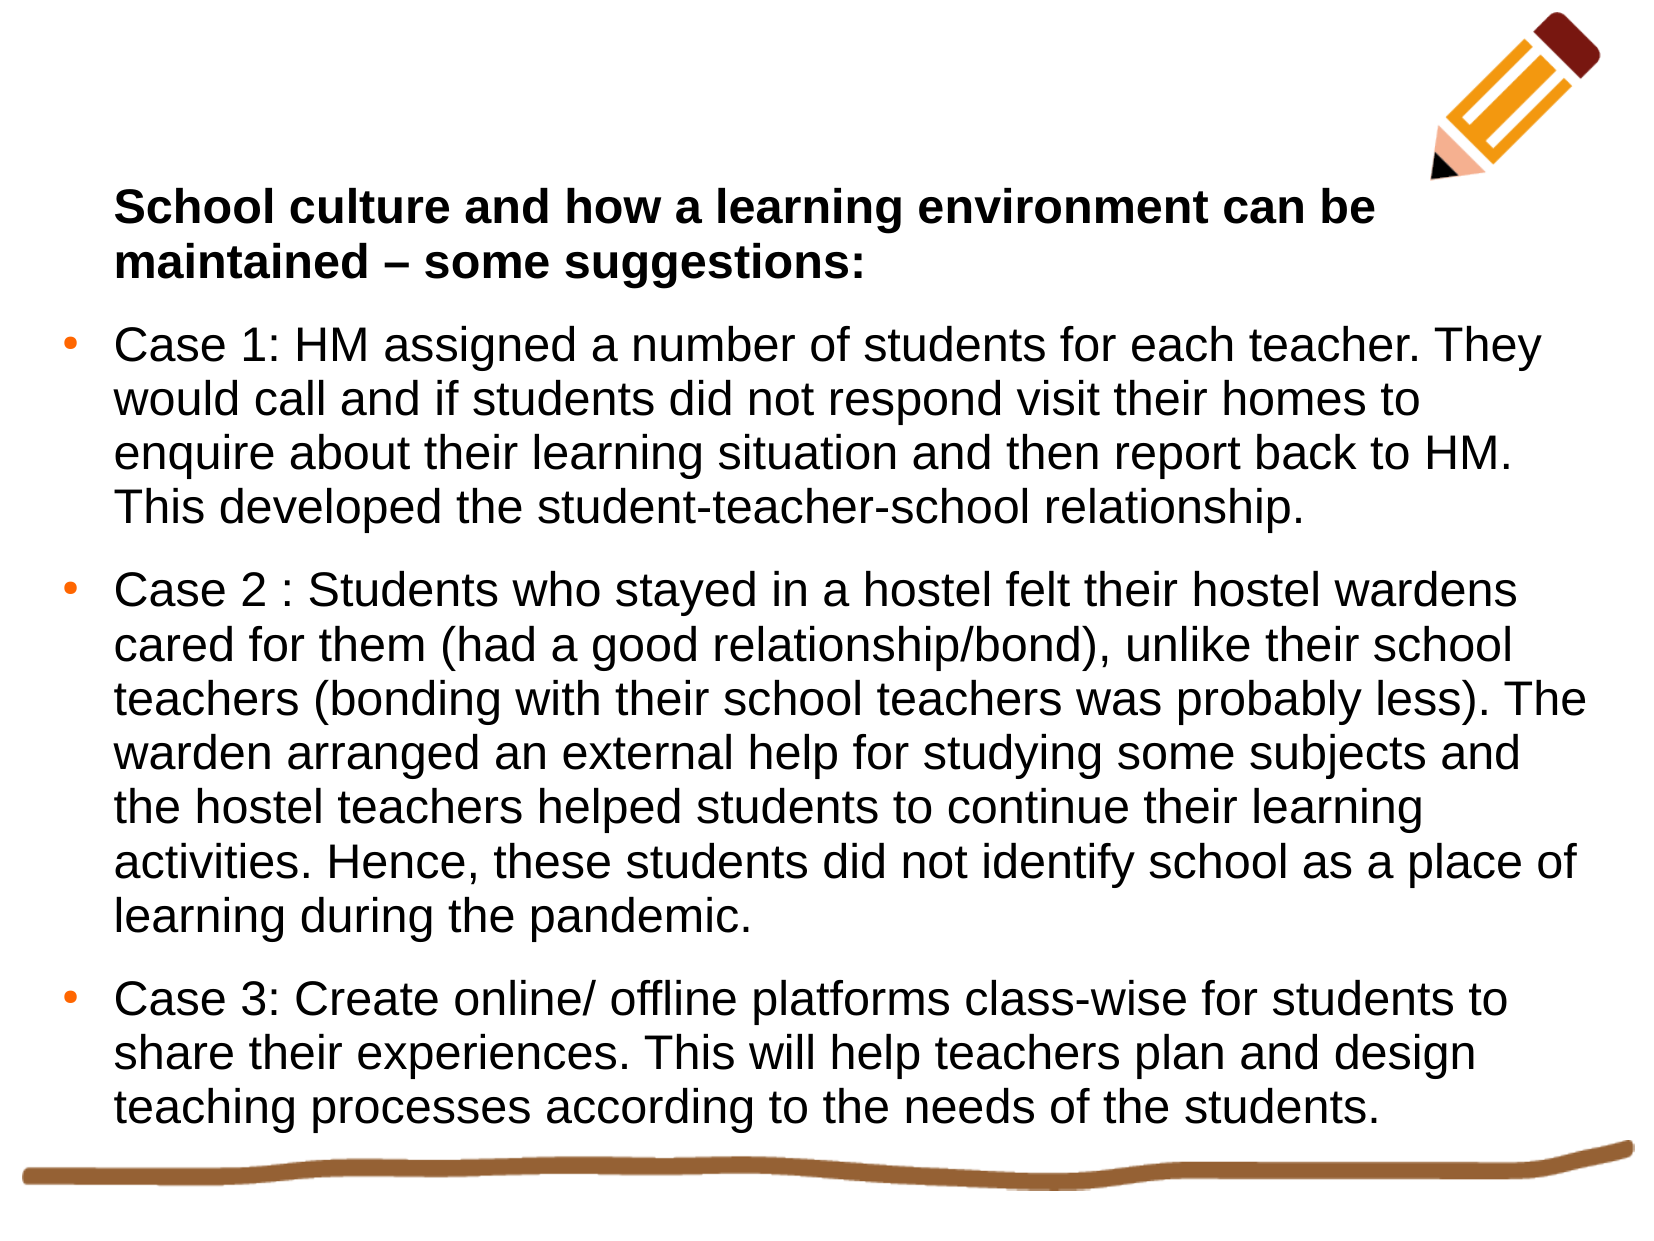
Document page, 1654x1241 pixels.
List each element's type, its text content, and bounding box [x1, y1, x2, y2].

picture [22, 1140, 1635, 1191]
picture [1430, 12, 1601, 181]
list School culture and how a learning environment can be maintained – some suggestions: Case 1: HM assigned a number of students for each teacher. They would call and if students did not respond visit their homes to enquire about their learning situation and then report back to HM. This developed the student-teacher-school relationship. Case 2 : Students who stayed in a hostel felt their hostel wardens cared for them (had a good relationship/bond), unlike their school teachers (bonding with their school teachers was probably less). The warden arranged an external help for studying some subjects and the hostel teachers helped students to continue their learning activities. Hence, these students did not identify school as a place of learning during the pandemic. Case 3: Create online/ offline platforms class-wise for students to share their experiences. This will help teachers plan and design teaching processes according to the needs of the students. [45, 180, 1591, 1141]
